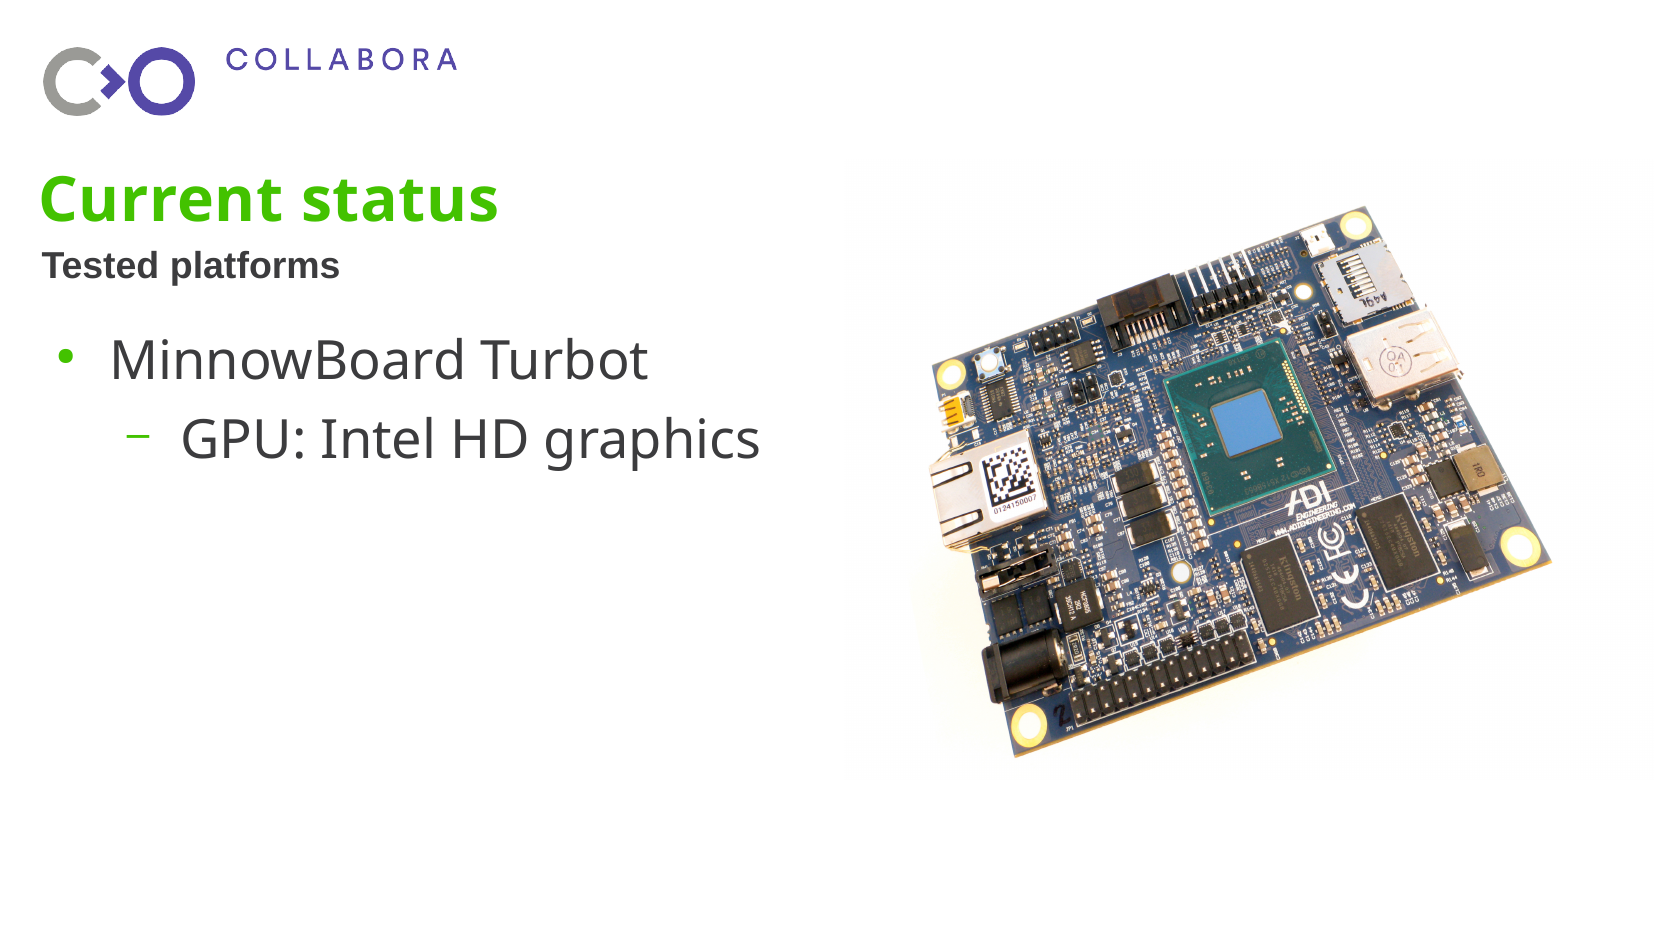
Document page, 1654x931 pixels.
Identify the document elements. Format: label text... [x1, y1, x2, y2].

picture [43, 47, 457, 116]
picture [844, 159, 1654, 780]
list MinnowBoard Turbot GPU: Intel HD graphics [38, 325, 844, 581]
title Current status [38, 159, 844, 216]
text_box Tested platforms [41, 240, 1614, 290]
